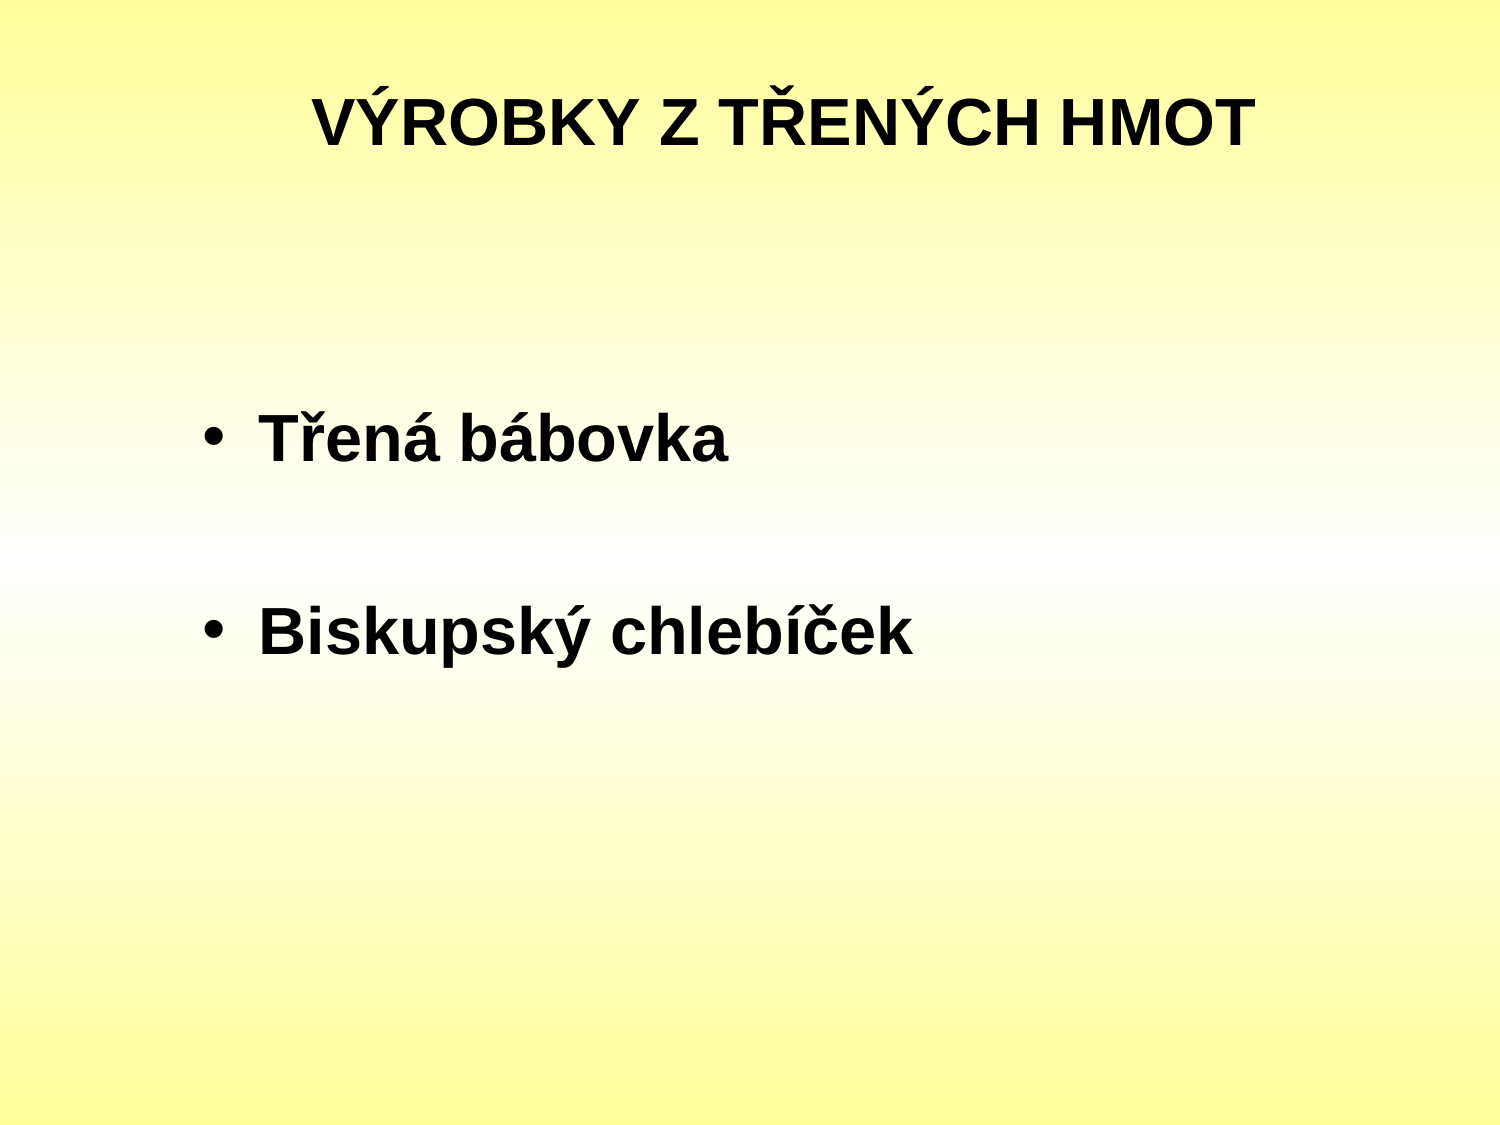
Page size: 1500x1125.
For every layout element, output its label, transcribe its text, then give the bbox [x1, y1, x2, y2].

list Třená bábovka Biskupský chlebíček [187, 387, 1326, 850]
title VÝROBKY Z TŘENÝCH HMOT [112, 0, 1438, 238]
